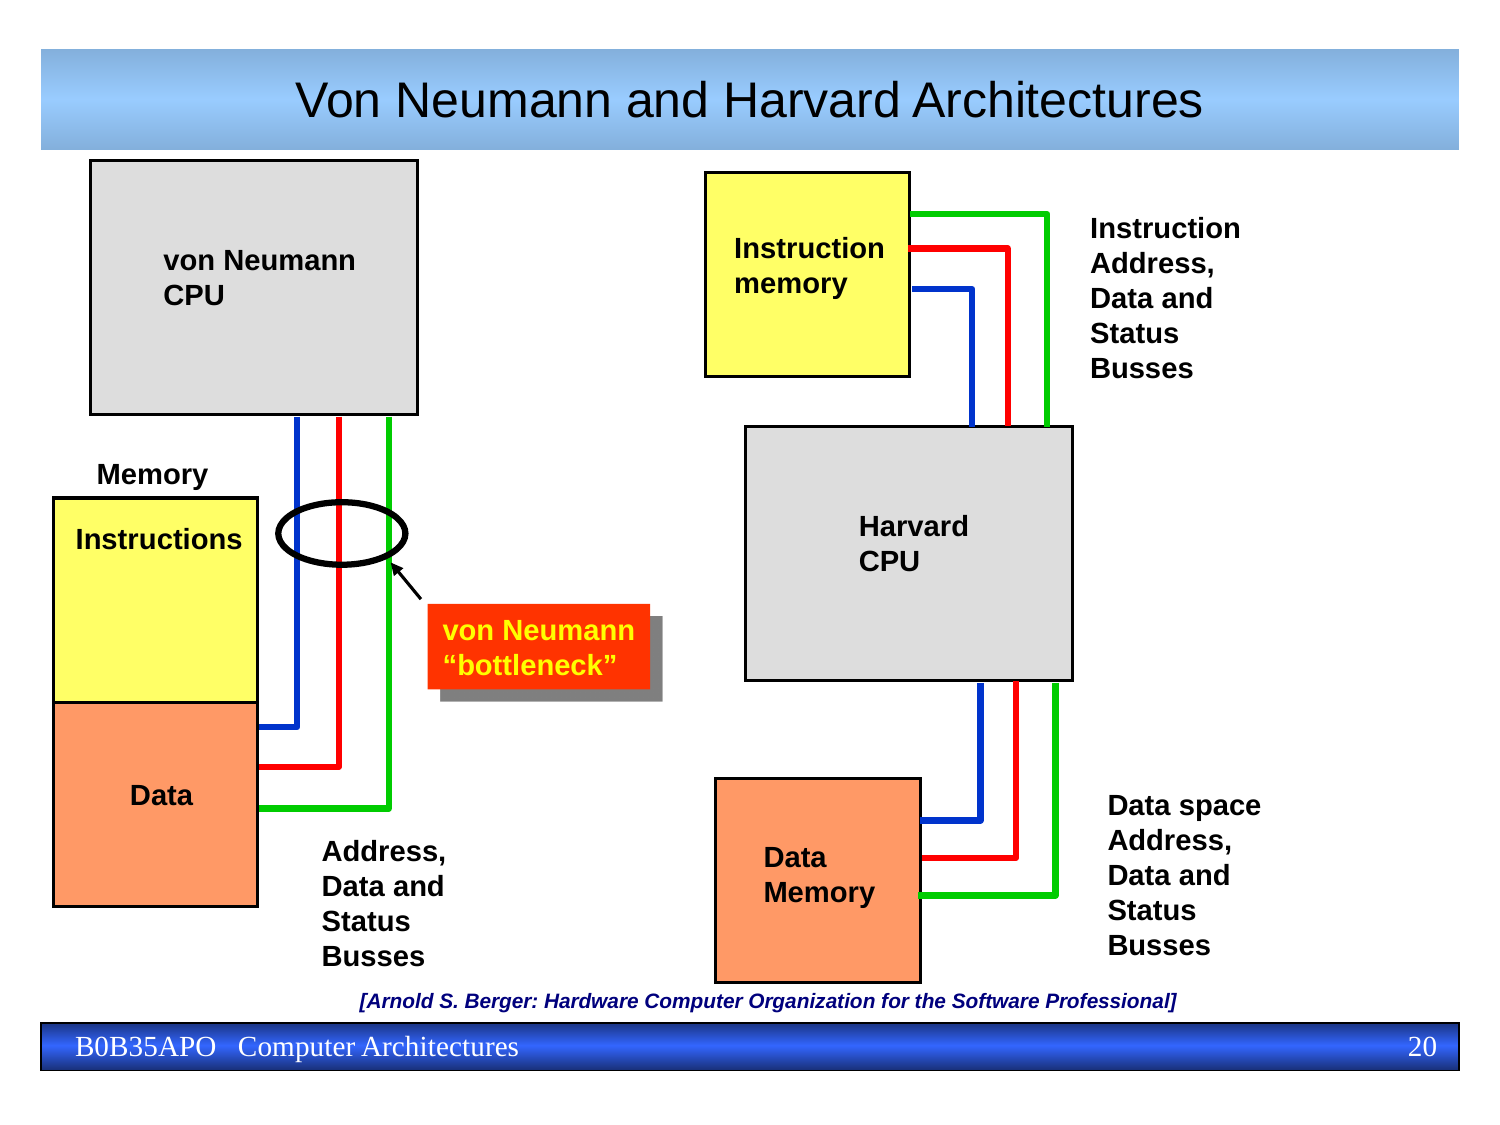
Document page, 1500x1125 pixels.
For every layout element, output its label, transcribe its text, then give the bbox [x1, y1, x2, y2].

title Von Neumann and Harvard Architectures [41, 49, 1459, 150]
text_box Data [115, 768, 209, 819]
text_box von Neumann CPU [148, 233, 371, 319]
text_box [Arnold S. Berger: Hardware Computer Organization for the Software Professional] [32, 980, 1192, 1021]
text_box Instruction memory [719, 222, 901, 308]
text_box Instructions [60, 512, 258, 563]
text_box [90, 160, 418, 415]
text_box Instruction Address, Data and Status Busses [1075, 201, 1257, 392]
text_box [745, 426, 1073, 681]
text_box [53, 497, 258, 907]
text_box [715, 778, 921, 980]
text_box von Neumann “bottleneck” [427, 603, 651, 690]
text_box Harvard CPU [843, 499, 985, 585]
text_box [705, 172, 910, 377]
text_box Memory [81, 447, 224, 499]
text_box Address, Data and Status Busses [306, 824, 462, 980]
text_box Data Memory [748, 830, 891, 916]
text_box Data space Address, Data and Status Busses [1092, 778, 1277, 969]
